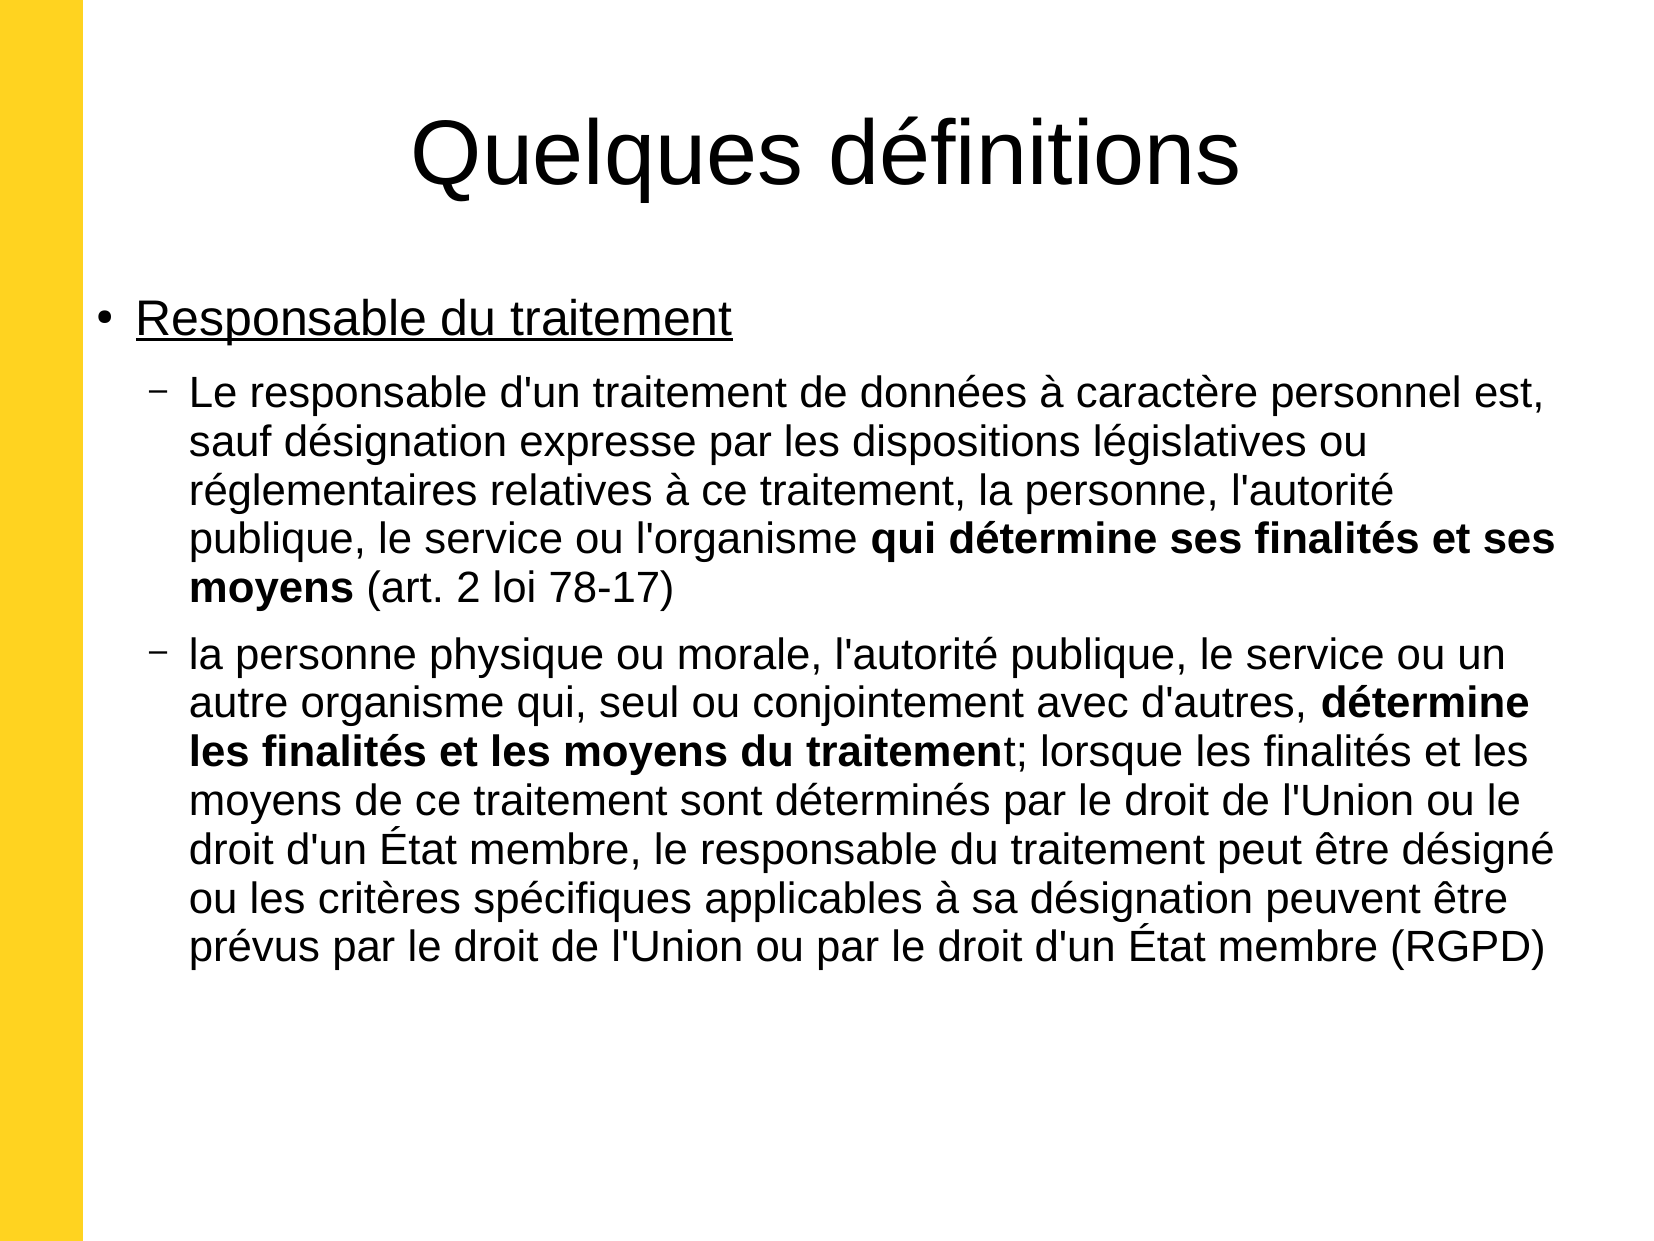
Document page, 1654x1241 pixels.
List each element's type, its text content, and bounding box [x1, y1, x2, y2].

title Quelques définitions [83, 49, 1571, 257]
text_box [0, 0, 83, 1241]
list Responsable du traitement Le responsable d'un traitement de données à caractère personnel est, sauf désignation expresse par les dispositions législatives ou réglementaires relatives à ce traitement, la personne, l'autorité publique, le service ou l'organisme qui détermine ses finalités et ses moyens (art. 2 loi 78-17) la personne physique ou morale, l'autorité publique, le service ou un autre organisme qui, seul ou conjointement avec d'autres, détermine les finalités et les moyens du traitement; lorsque les finalités et les moyens de ce traitement sont déterminés par le droit de l'Union ou le droit d'un État membre, le responsable du traitement peut être désigné ou les critères spécifiques applicables à sa désignation peuvent être prévus par le droit de l'Union ou par le droit d'un État membre (RGPD) [83, 290, 1571, 1010]
